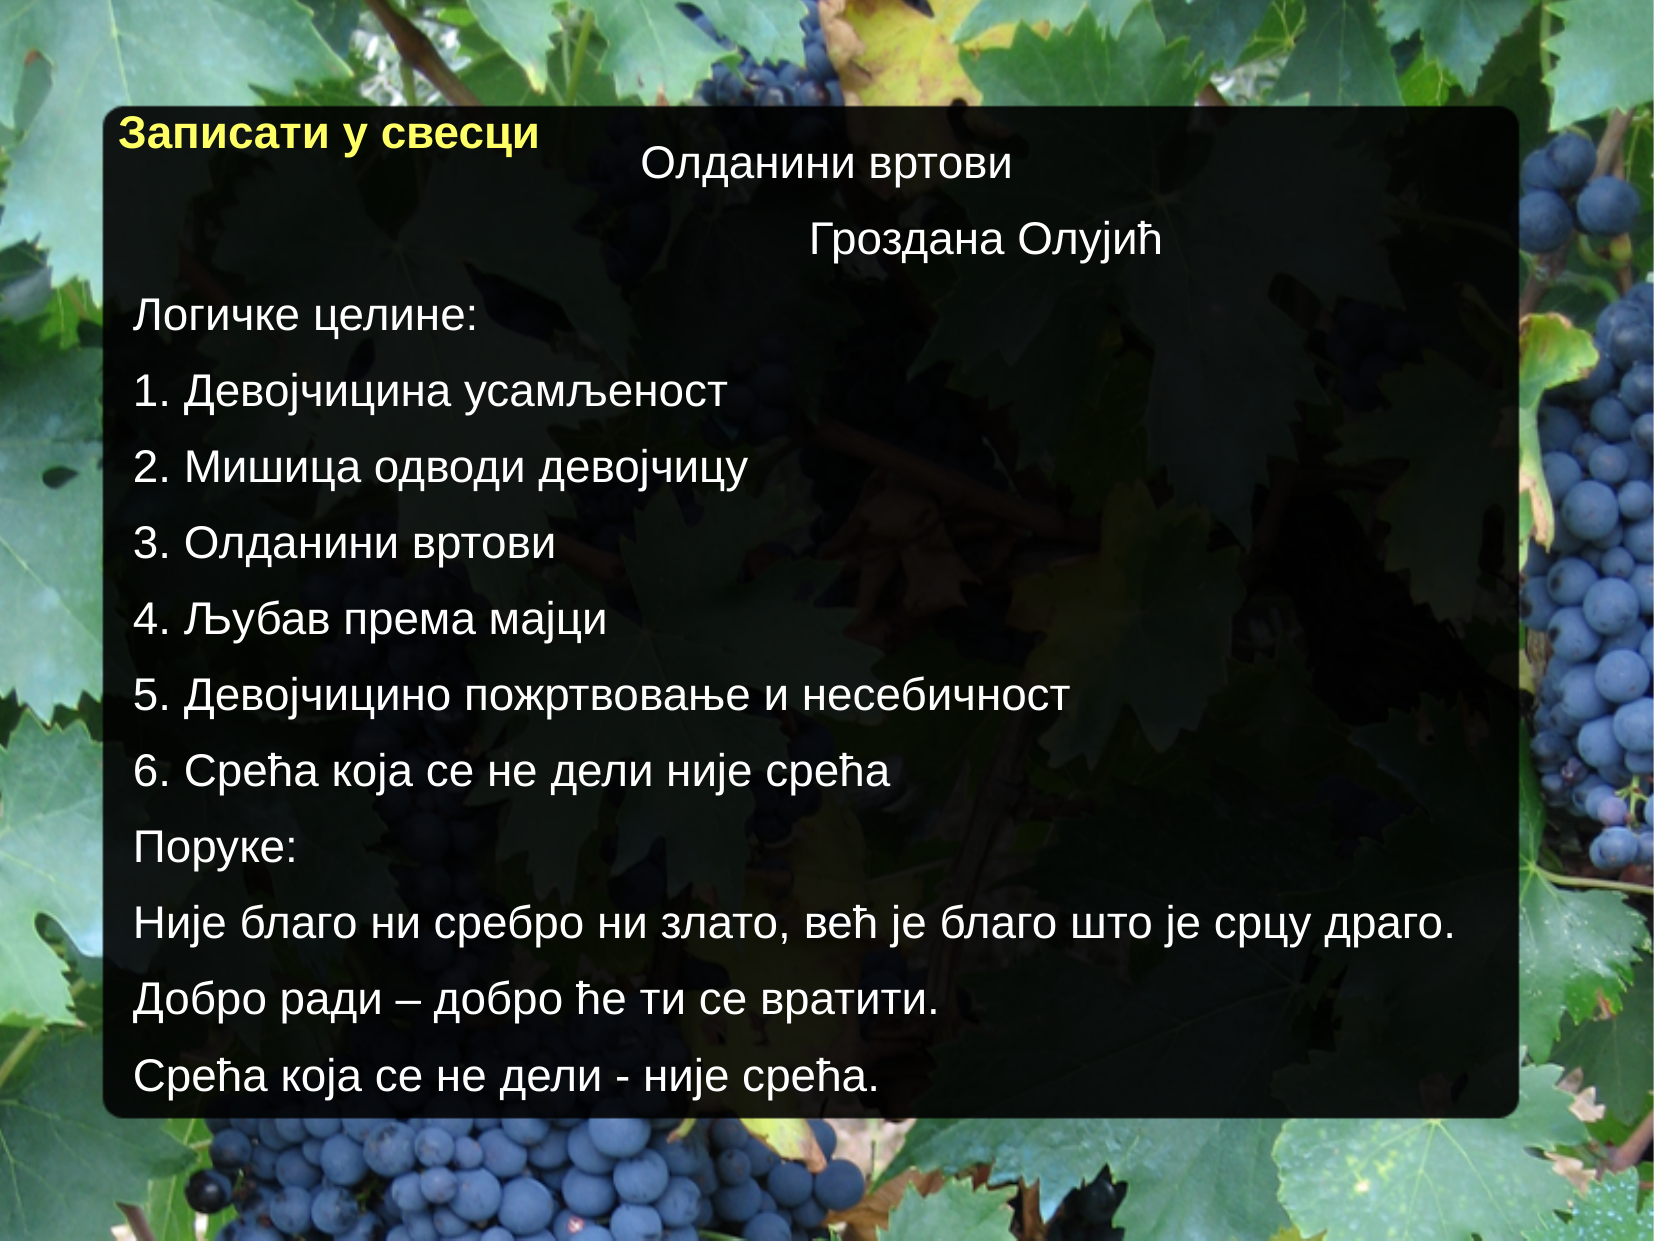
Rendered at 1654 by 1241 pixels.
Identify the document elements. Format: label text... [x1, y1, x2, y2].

text_box Олданини вртови Гроздана Олујић Логичке целине: 1. Девојчицина усамљеност 2. Мишица одводи девојчицу 3. Олданини вртови 4. Љубав према мајци 5. Девојчицино пожртвовање и несебичност 6. Срећа која се не дели није срећа Поруке: Није благо ни сребро ни злато, већ је благо што је срцу драго. Добро ради – добро ће ти се вратити. Срећа која се не дели - није срећа. [118, 129, 1536, 1182]
picture [0, 0, 1654, 1241]
title Записати у свесци [118, 29, 1506, 129]
